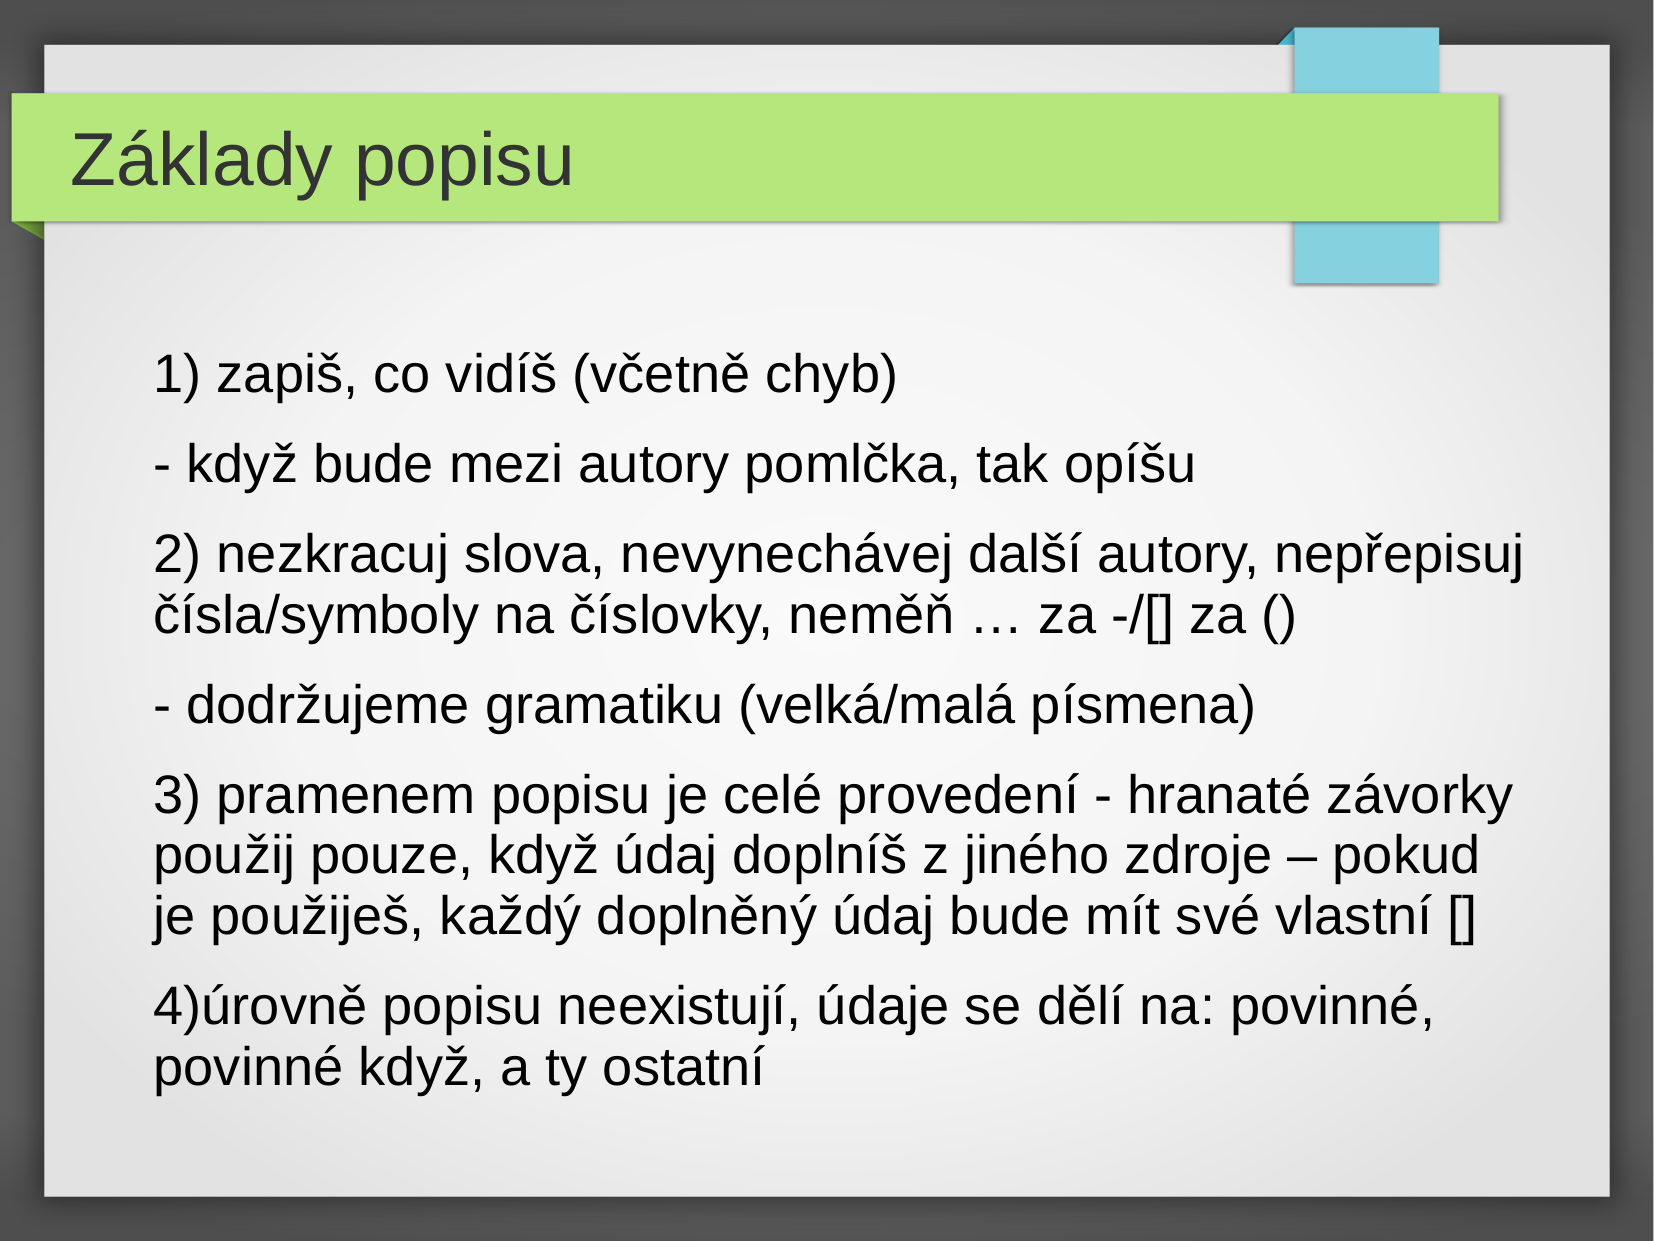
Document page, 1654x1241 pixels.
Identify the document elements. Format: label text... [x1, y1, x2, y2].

title Základy popisu [70, 106, 1229, 213]
list 1) zapiš, co vidíš (včetně chyb) - když bude mezi autory pomlčka, tak opíšu 2) nezkracuj slova, nevynechávej další autory, nepřepisuj čísla/symboly na číslovky, neměň … za -/[] za () - dodržujeme gramatiku (velká/malá písmena) 3) pramenem popisu je celé provedení - hranaté závorky použij pouze, když údaj doplníš z jiného zdroje – pokud je použiješ, každý doplněný údaj bude mít své vlastní [] 4)úrovně popisu neexistují, údaje se dělí na: povinné, povinné když, a ty ostatní [82, 343, 1538, 1063]
picture [0, 0, 1654, 1241]
